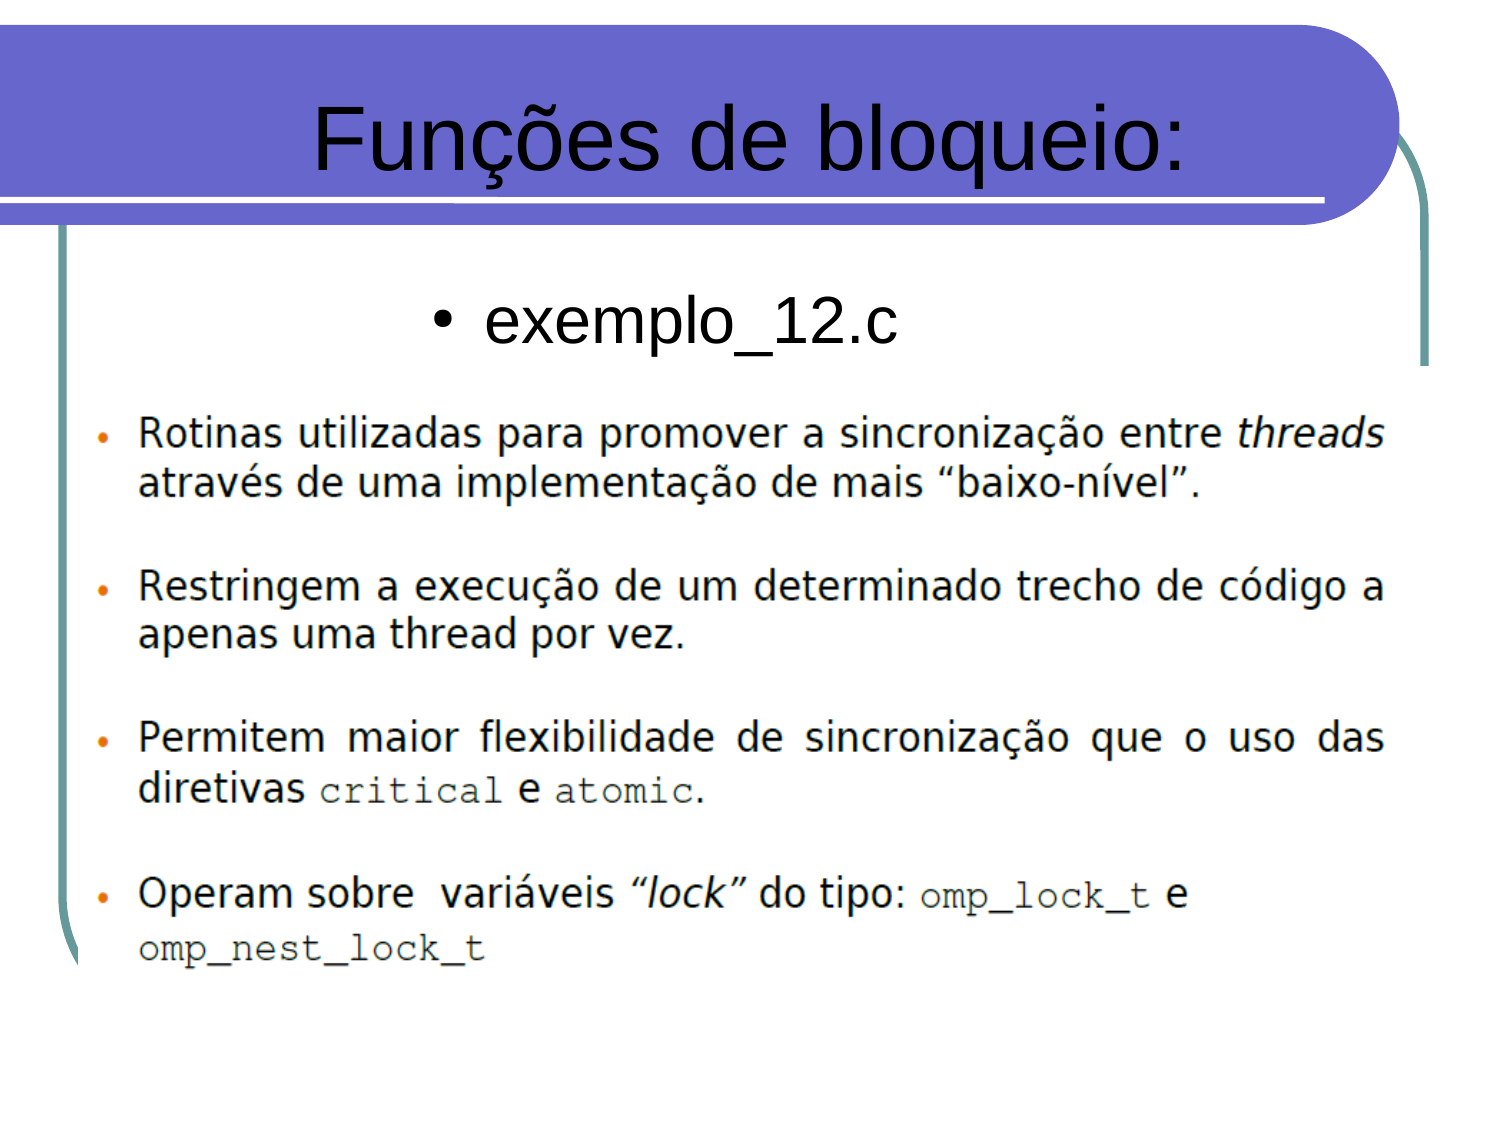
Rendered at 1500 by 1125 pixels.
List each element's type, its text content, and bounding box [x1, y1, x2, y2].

picture [78, 366, 1430, 1087]
list exemplo_12.c [413, 283, 1073, 1026]
title Funções de bloqueio: [75, 44, 1425, 233]
